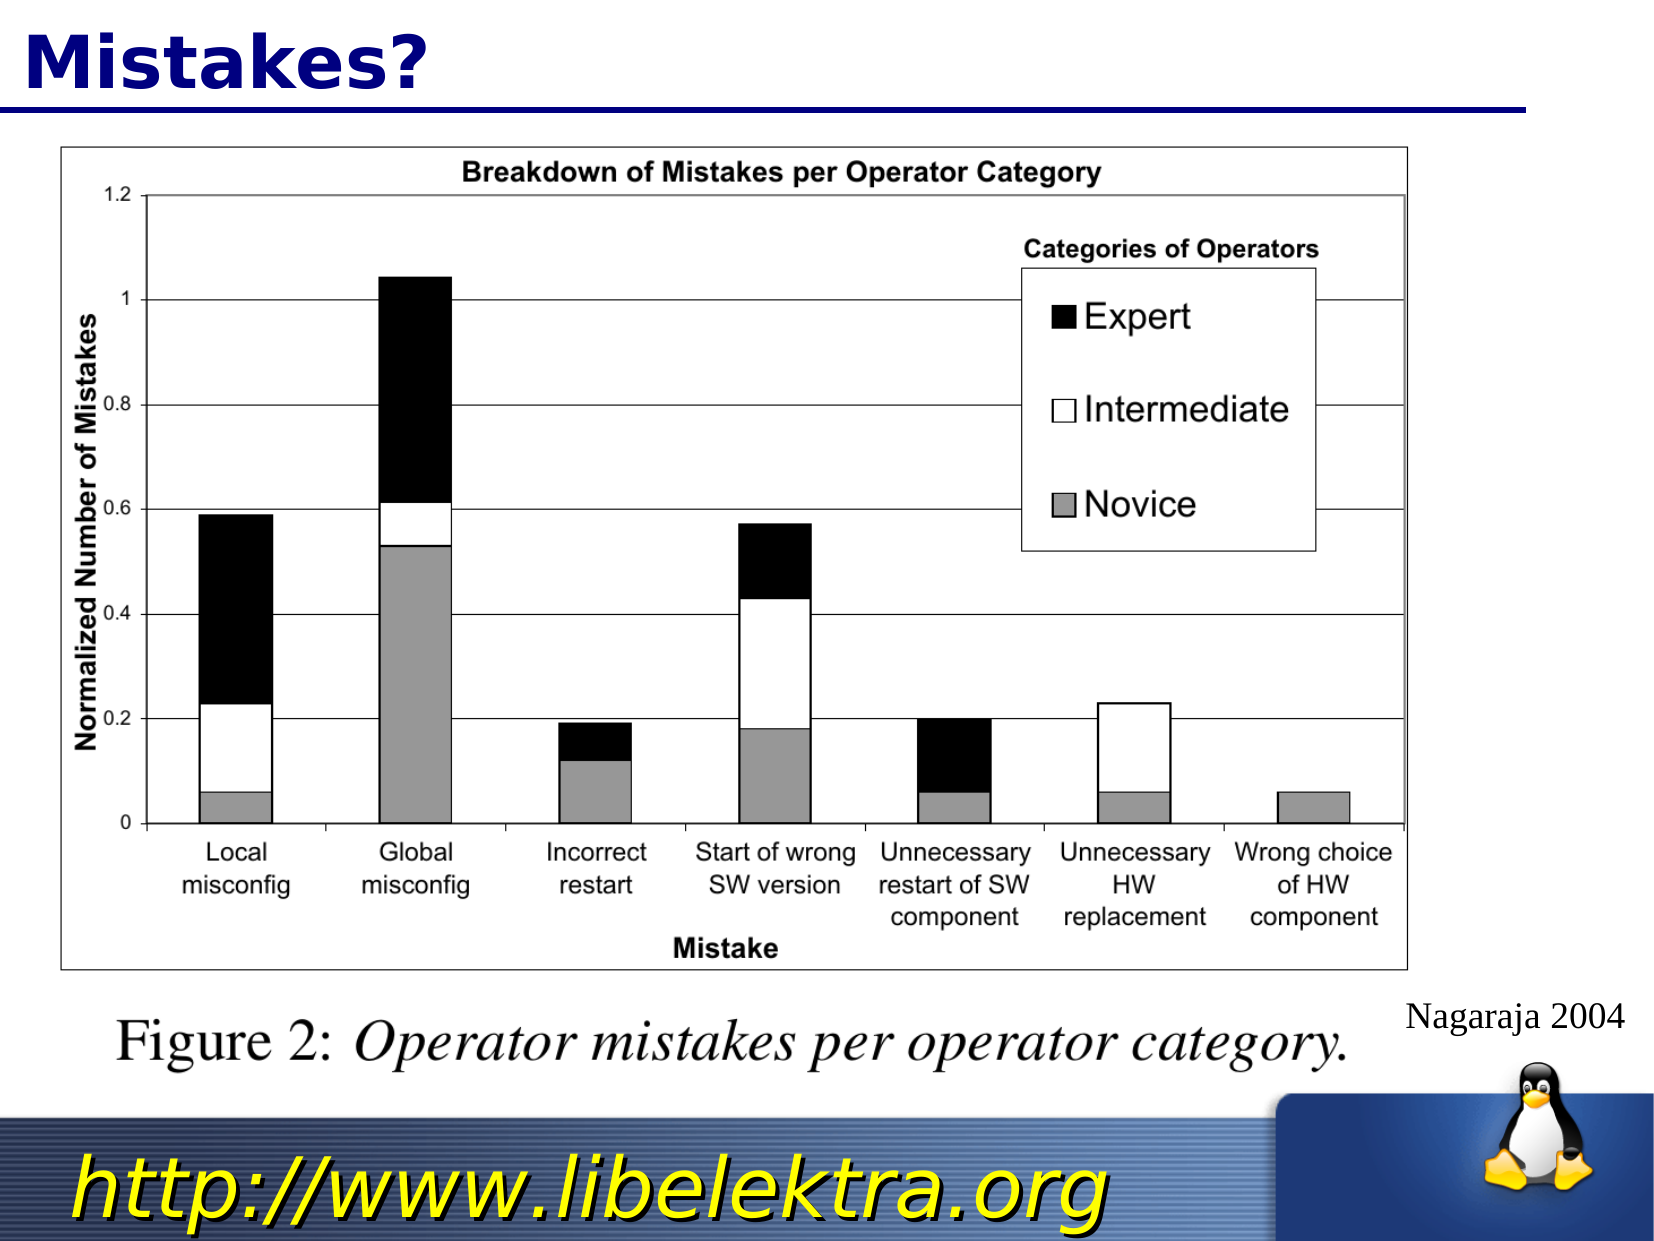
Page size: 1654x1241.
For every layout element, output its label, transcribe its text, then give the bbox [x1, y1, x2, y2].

picture [0, 133, 1654, 1241]
text_box Mistakes? [22, 14, 1611, 111]
text_box Nagaraja 2004 [1405, 992, 1626, 1034]
